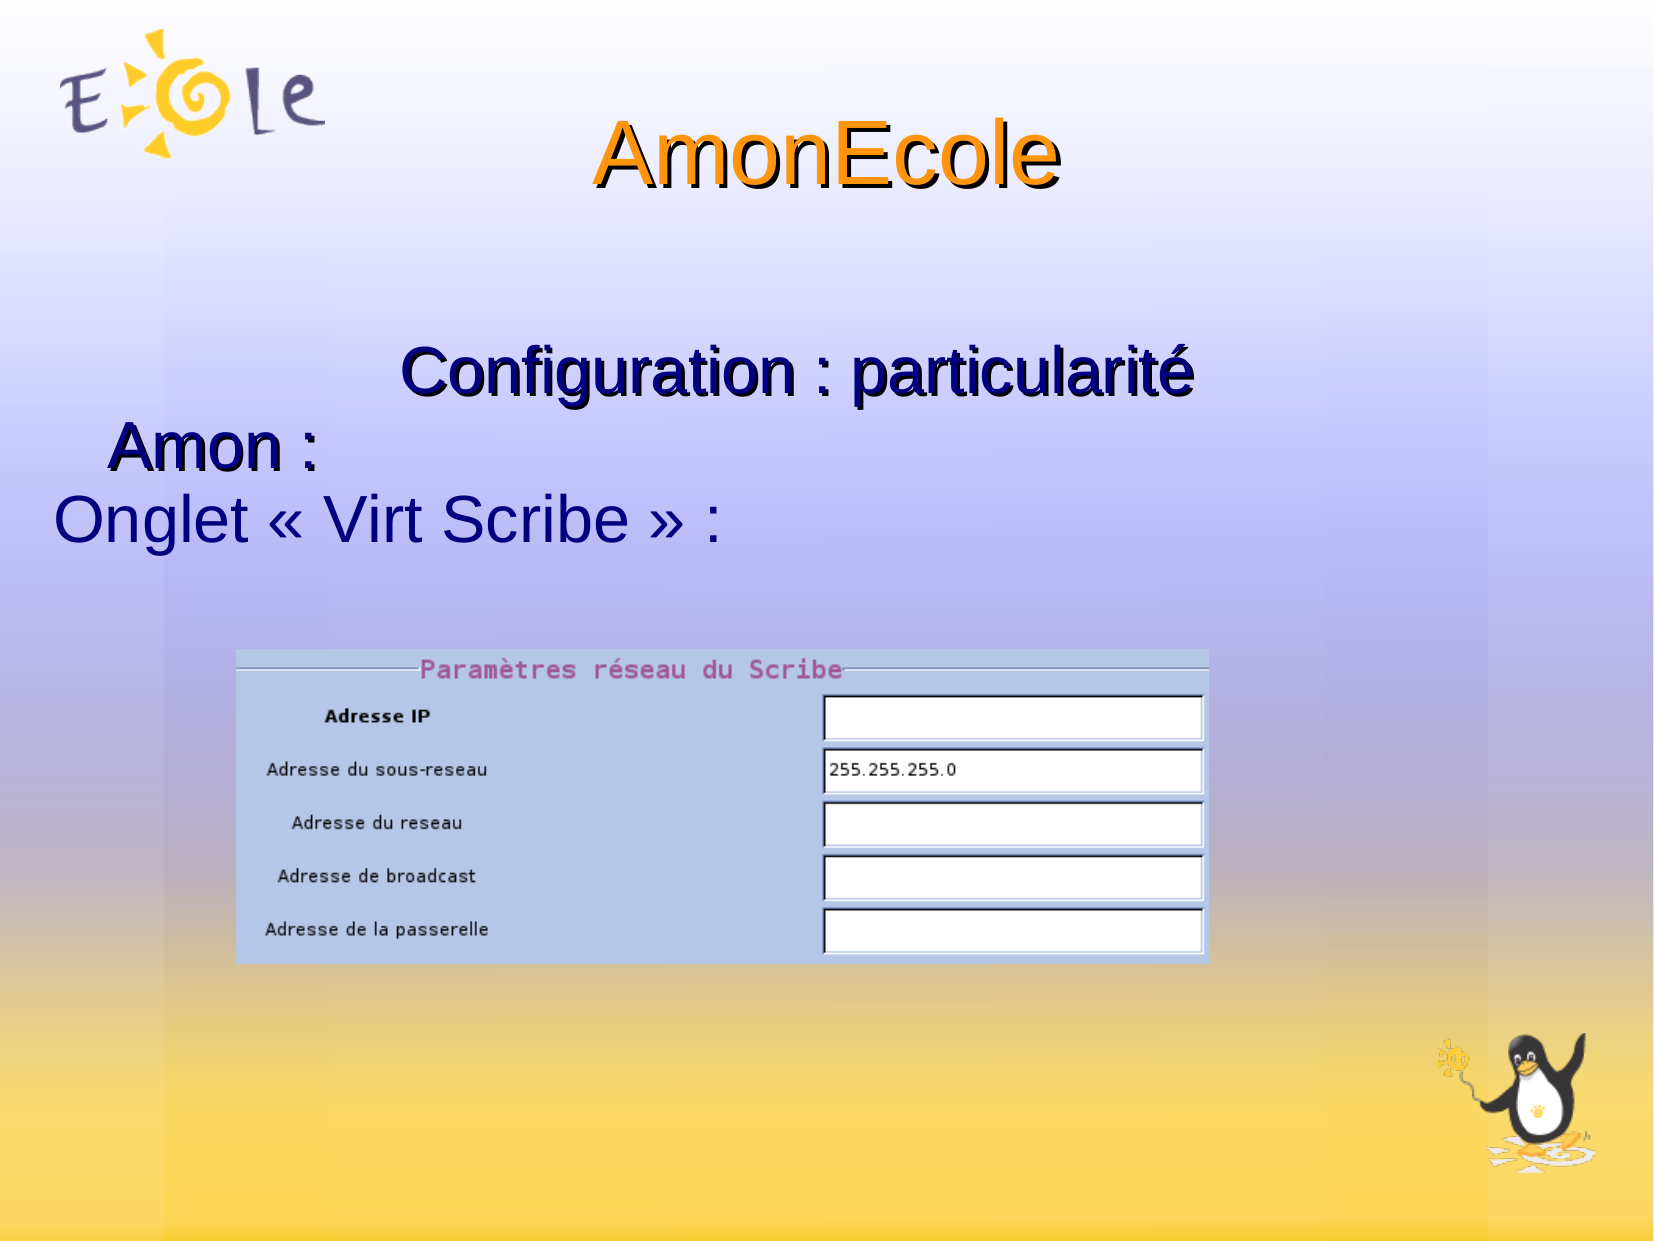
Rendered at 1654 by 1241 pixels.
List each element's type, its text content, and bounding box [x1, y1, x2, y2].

text_box Configuration : particularité Amon : Onglet « Virt Scribe » : [53, 273, 1542, 767]
picture [0, 0, 1654, 1241]
title AmonEcole [82, 49, 1571, 257]
